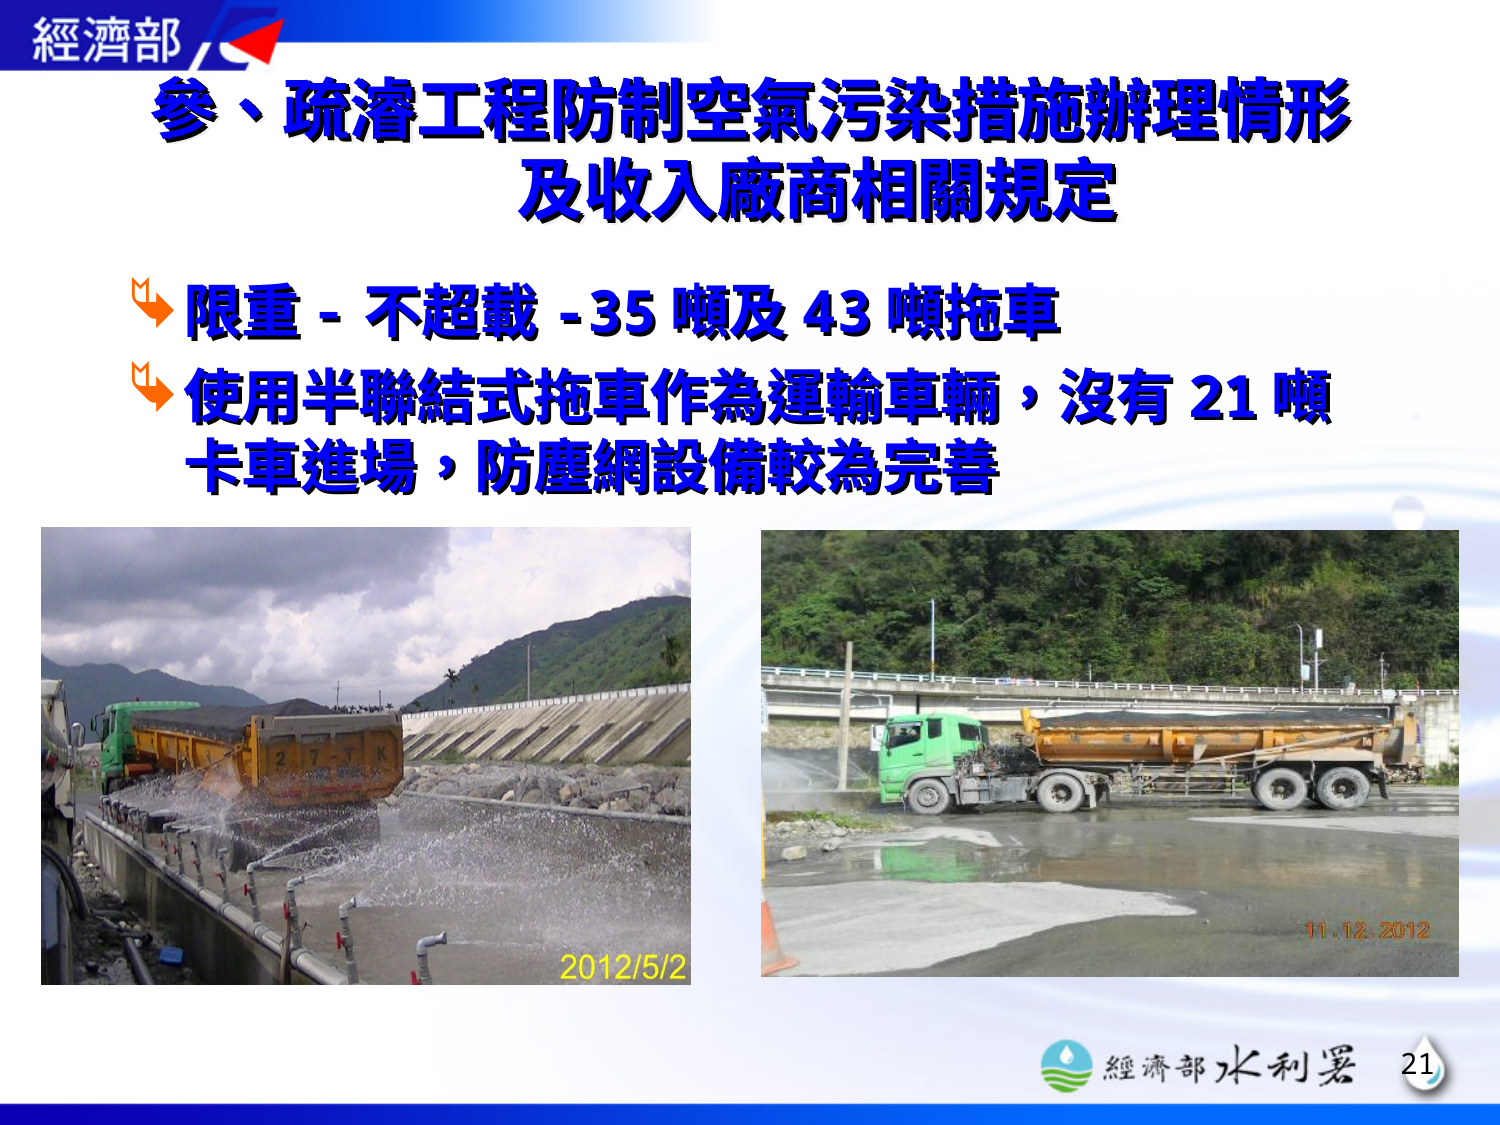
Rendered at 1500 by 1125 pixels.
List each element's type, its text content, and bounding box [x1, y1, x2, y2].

list 限重-不超載-35噸及43噸拖車 使用半聯結式拖車作為運輸車輛，沒有21噸卡車進場，防塵網設備較為完善 [112, 267, 1388, 1000]
text_box <編號> [1362, 1037, 1450, 1113]
title 參、疏濬工程防制空氣污染措施辦理情形 及收入廠商相關規定 [41, 137, 1459, 238]
picture [0, 0, 1500, 1125]
